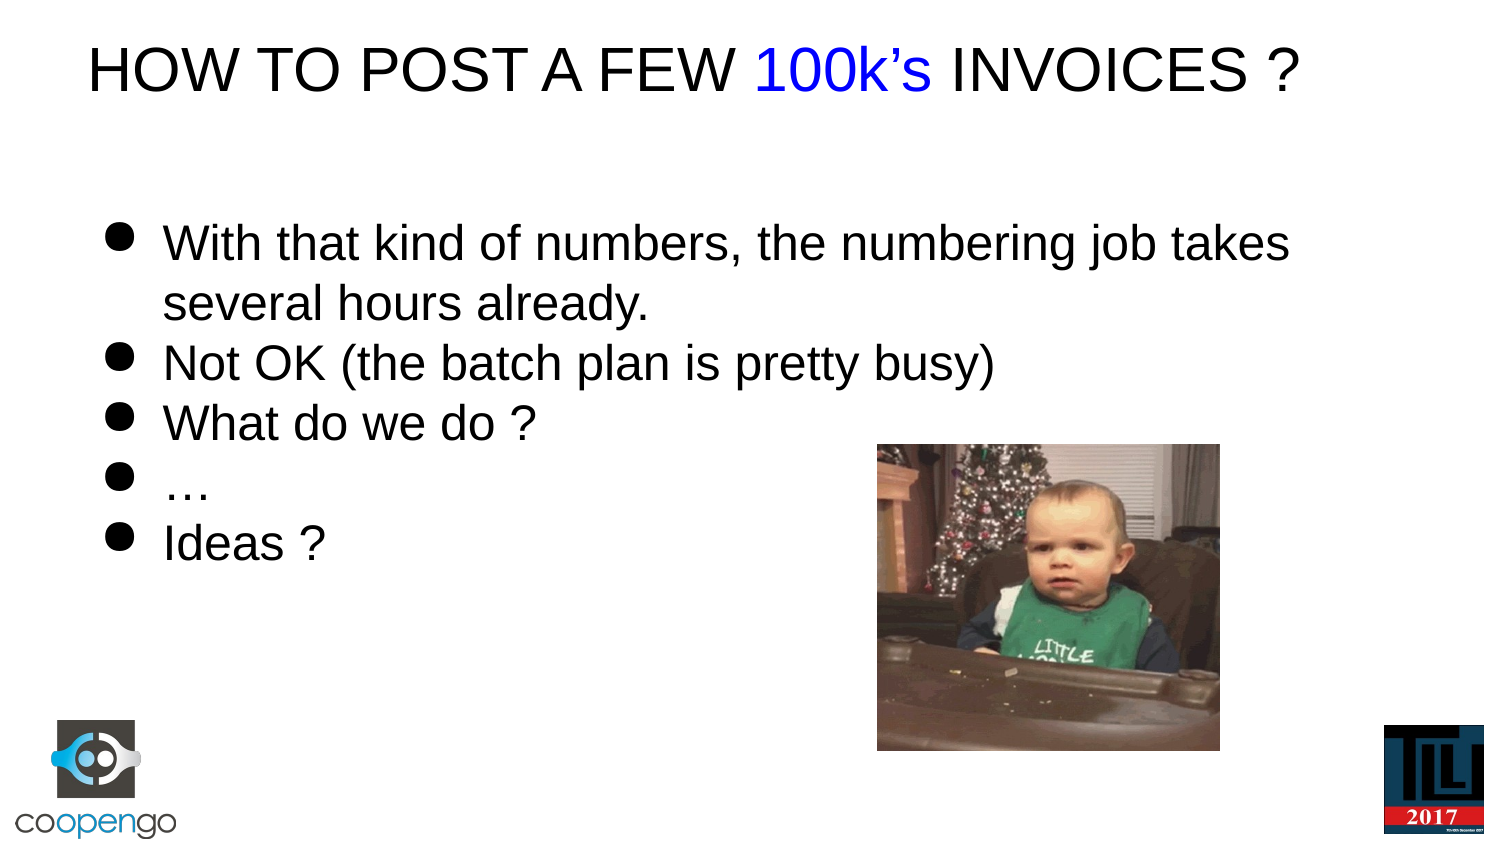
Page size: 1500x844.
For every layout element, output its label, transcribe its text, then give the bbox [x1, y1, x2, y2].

picture [1384, 725, 1484, 834]
list With that kind of numbers, the numbering job takes several hours already. Not OK (the batch plan is pretty busy) What do we do ? … Ideas ? [75, 197, 1425, 687]
title HOW TO POST A FEW 100k’s INVOICES ? [75, 33, 1425, 175]
picture [15, 720, 176, 839]
picture [81, 817, 94, 830]
picture [877, 444, 1220, 751]
